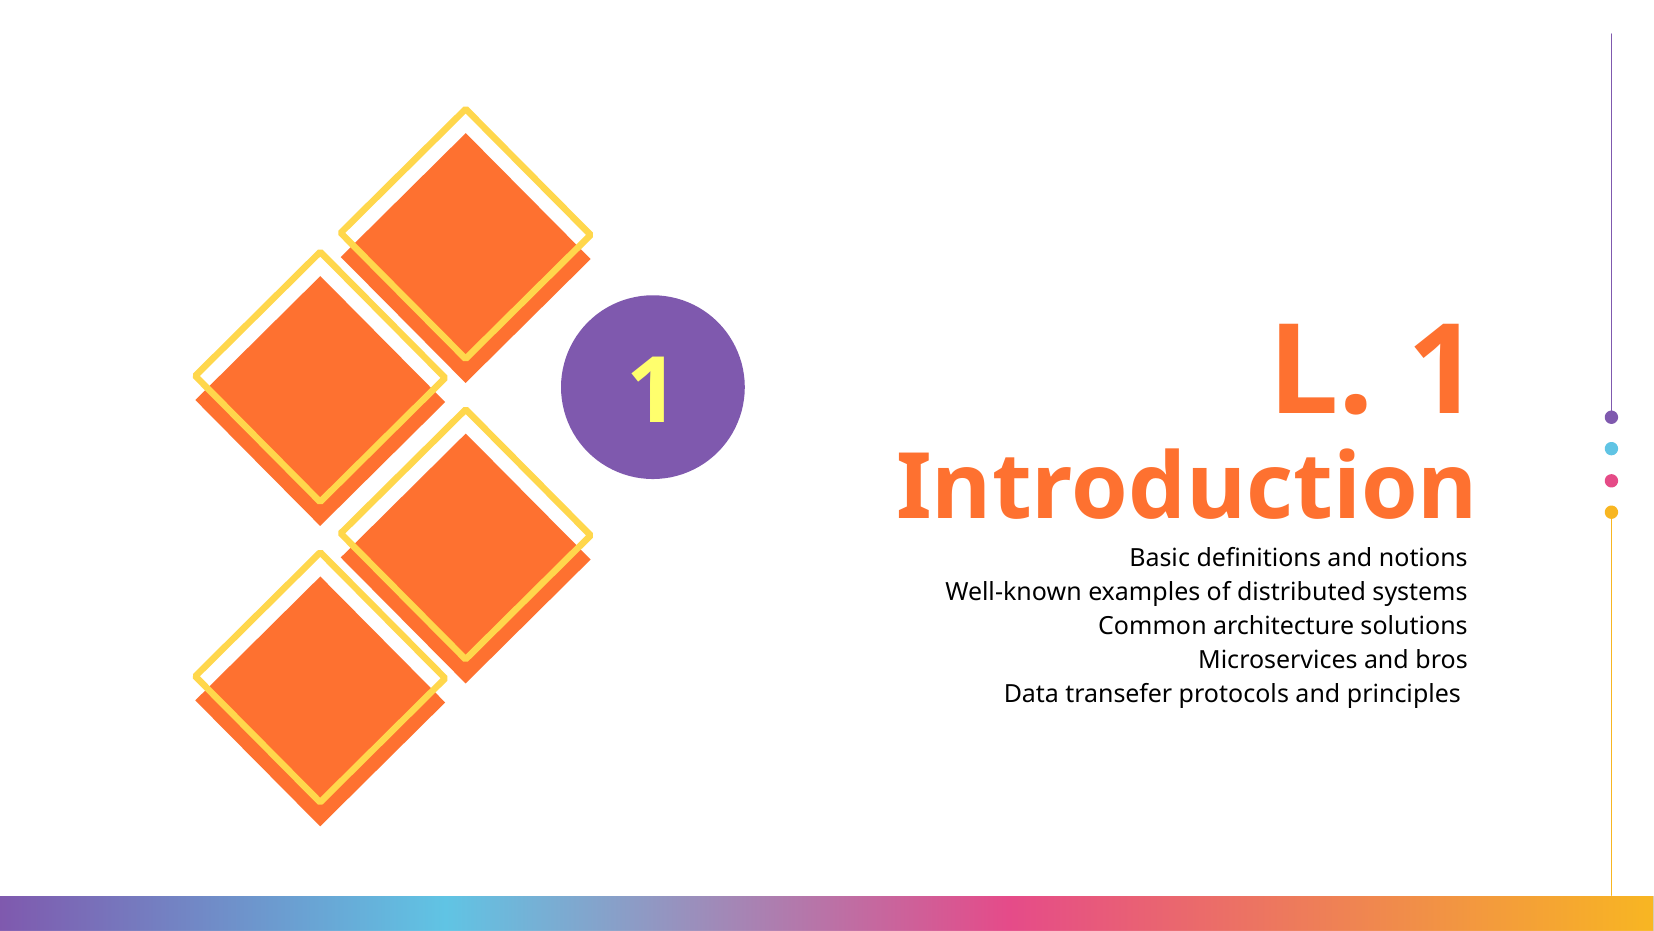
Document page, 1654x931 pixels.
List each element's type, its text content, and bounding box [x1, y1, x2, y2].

text_box 1 [561, 295, 745, 480]
title Basic definitions and notions Well-known examples of distributed systems Common architecture solutions Microservices and bros Data transefer protocols and principles [856, 488, 1469, 727]
title L. 1 [840, 280, 1479, 451]
title Introduction [856, 358, 1479, 609]
picture [0, 896, 1654, 931]
